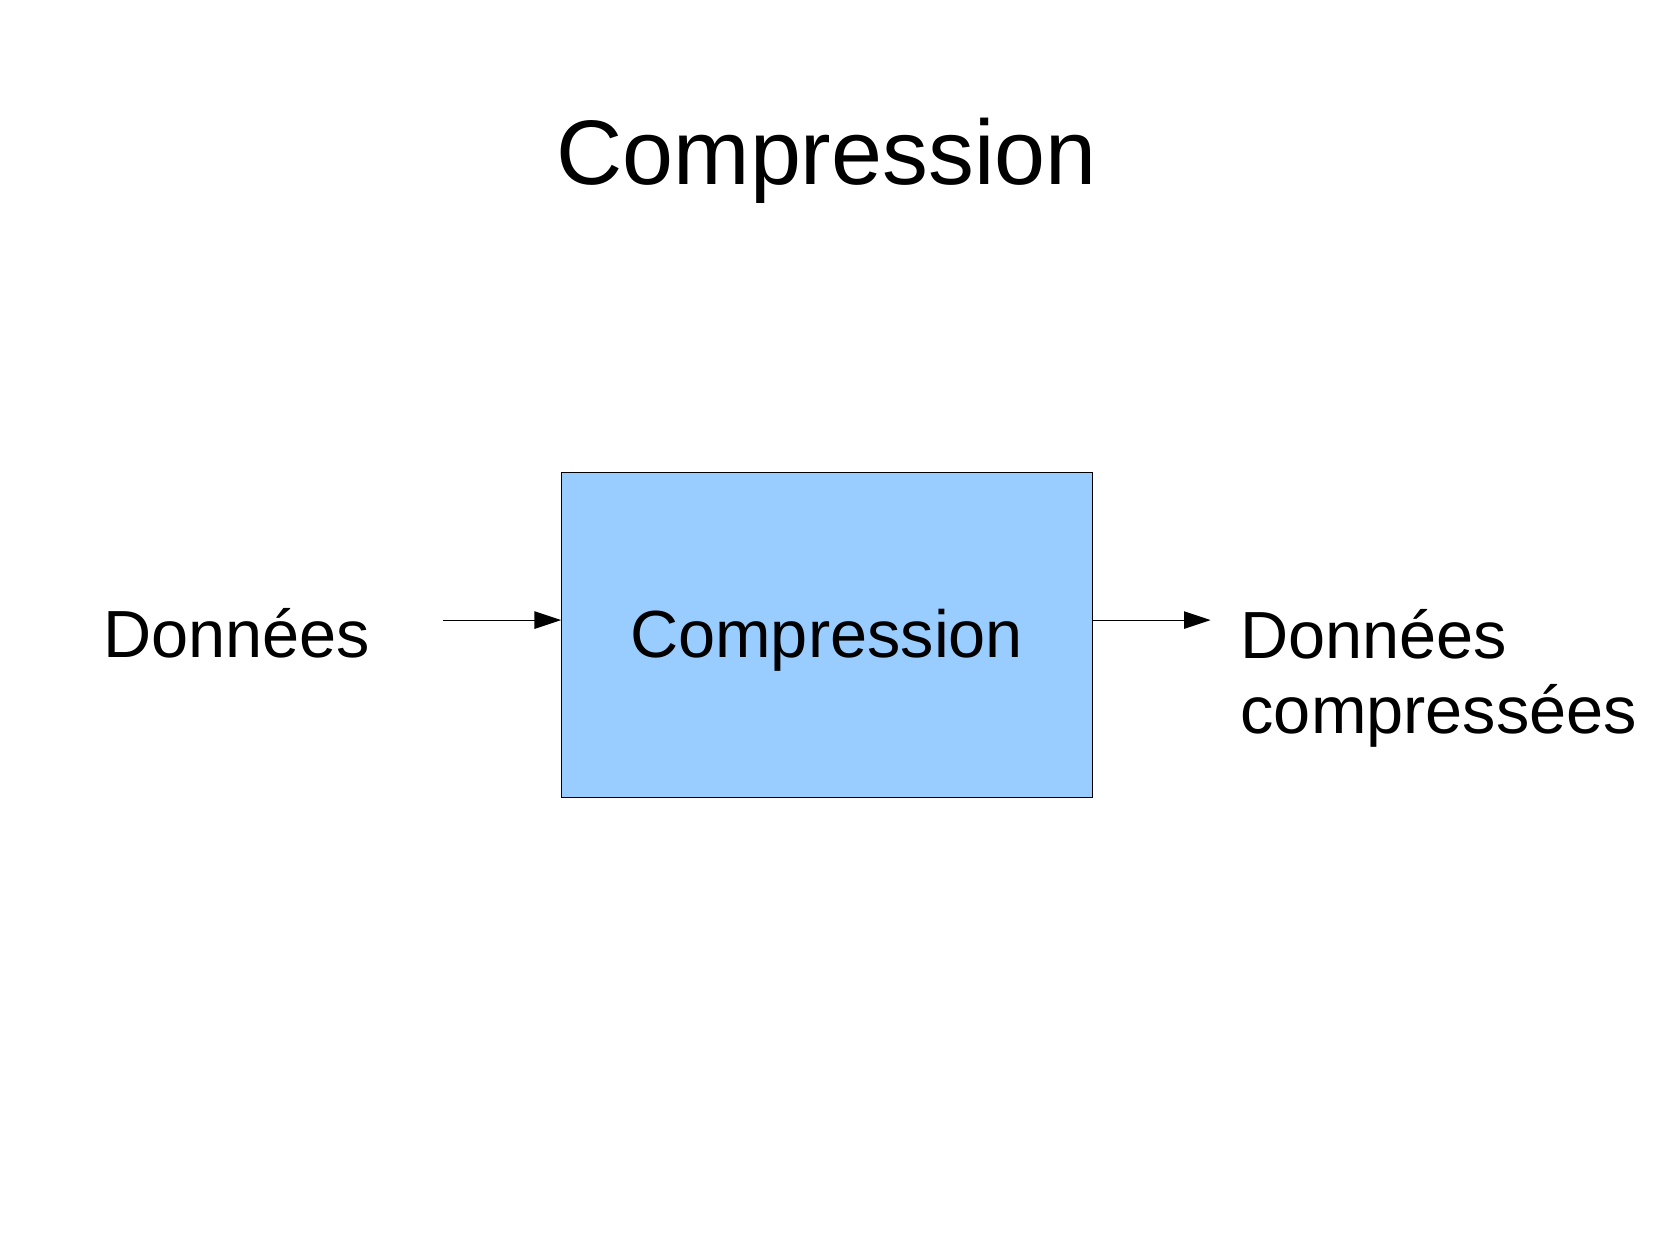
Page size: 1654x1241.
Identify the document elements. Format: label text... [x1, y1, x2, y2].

title Compression [82, 49, 1571, 257]
text_box Données [88, 589, 387, 680]
text_box Données compressées [1225, 590, 1654, 755]
text_box Compression [561, 472, 1093, 798]
